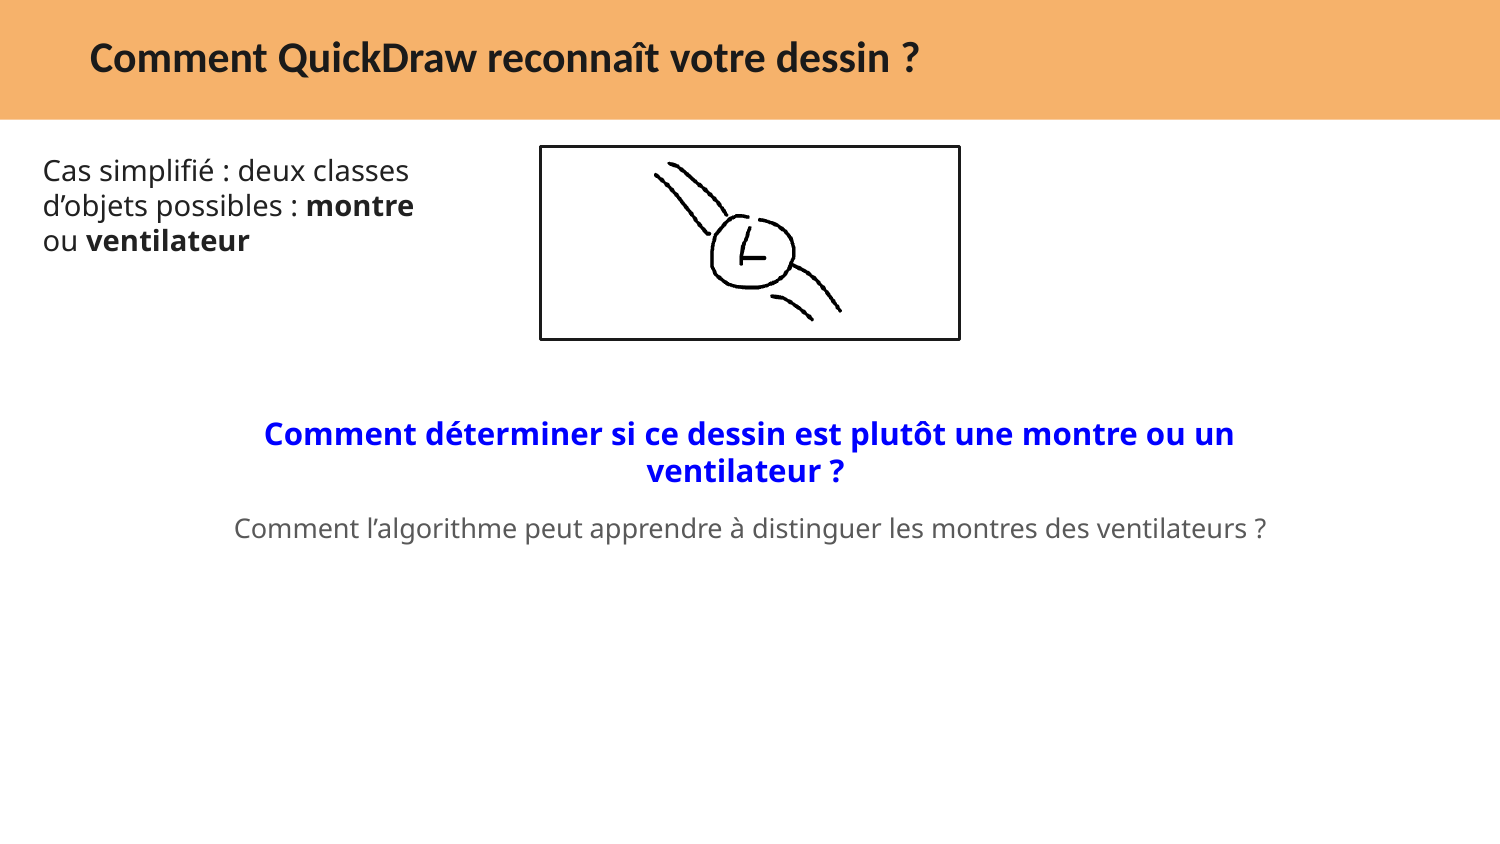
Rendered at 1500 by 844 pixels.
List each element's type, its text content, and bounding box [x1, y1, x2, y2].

picture [542, 148, 958, 339]
list Comment QuickDraw reconnaît votre dessin ? [0, 0, 1500, 120]
text_box Cas simplifié : deux classes d’objets possibles : montre ou ventilateur [27, 137, 444, 273]
text_box Comment déterminer si ce dessin est plutôt une montre ou un ventilateur ? [196, 419, 1304, 484]
text_box Comment l’algorithme peut apprendre à distinguer les montres des ventilateurs ? [215, 496, 1285, 560]
